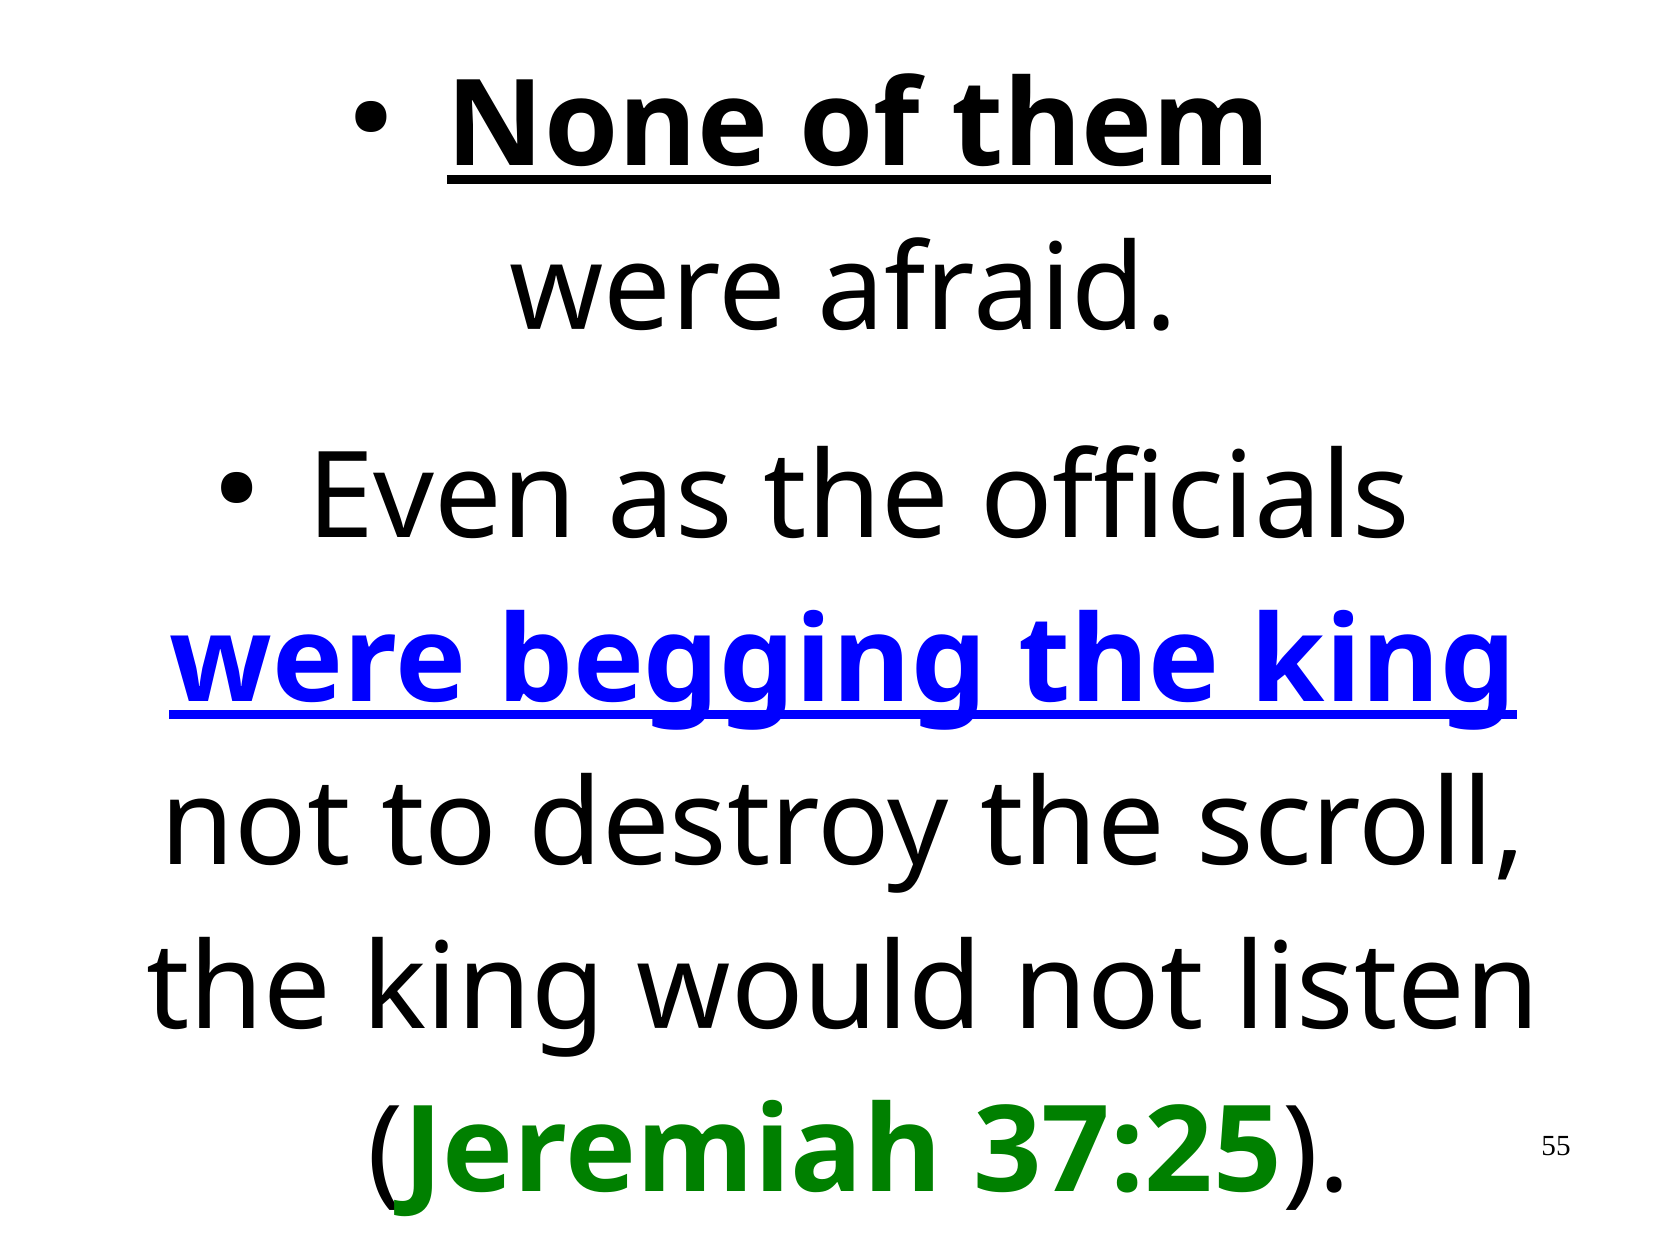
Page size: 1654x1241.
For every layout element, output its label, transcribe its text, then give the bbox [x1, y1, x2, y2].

list None of them were afraid. Even as the officials were begging the king not to destroy the scroll, the king would not listen (Jeremiah 37:25). [37, 37, 1613, 1238]
